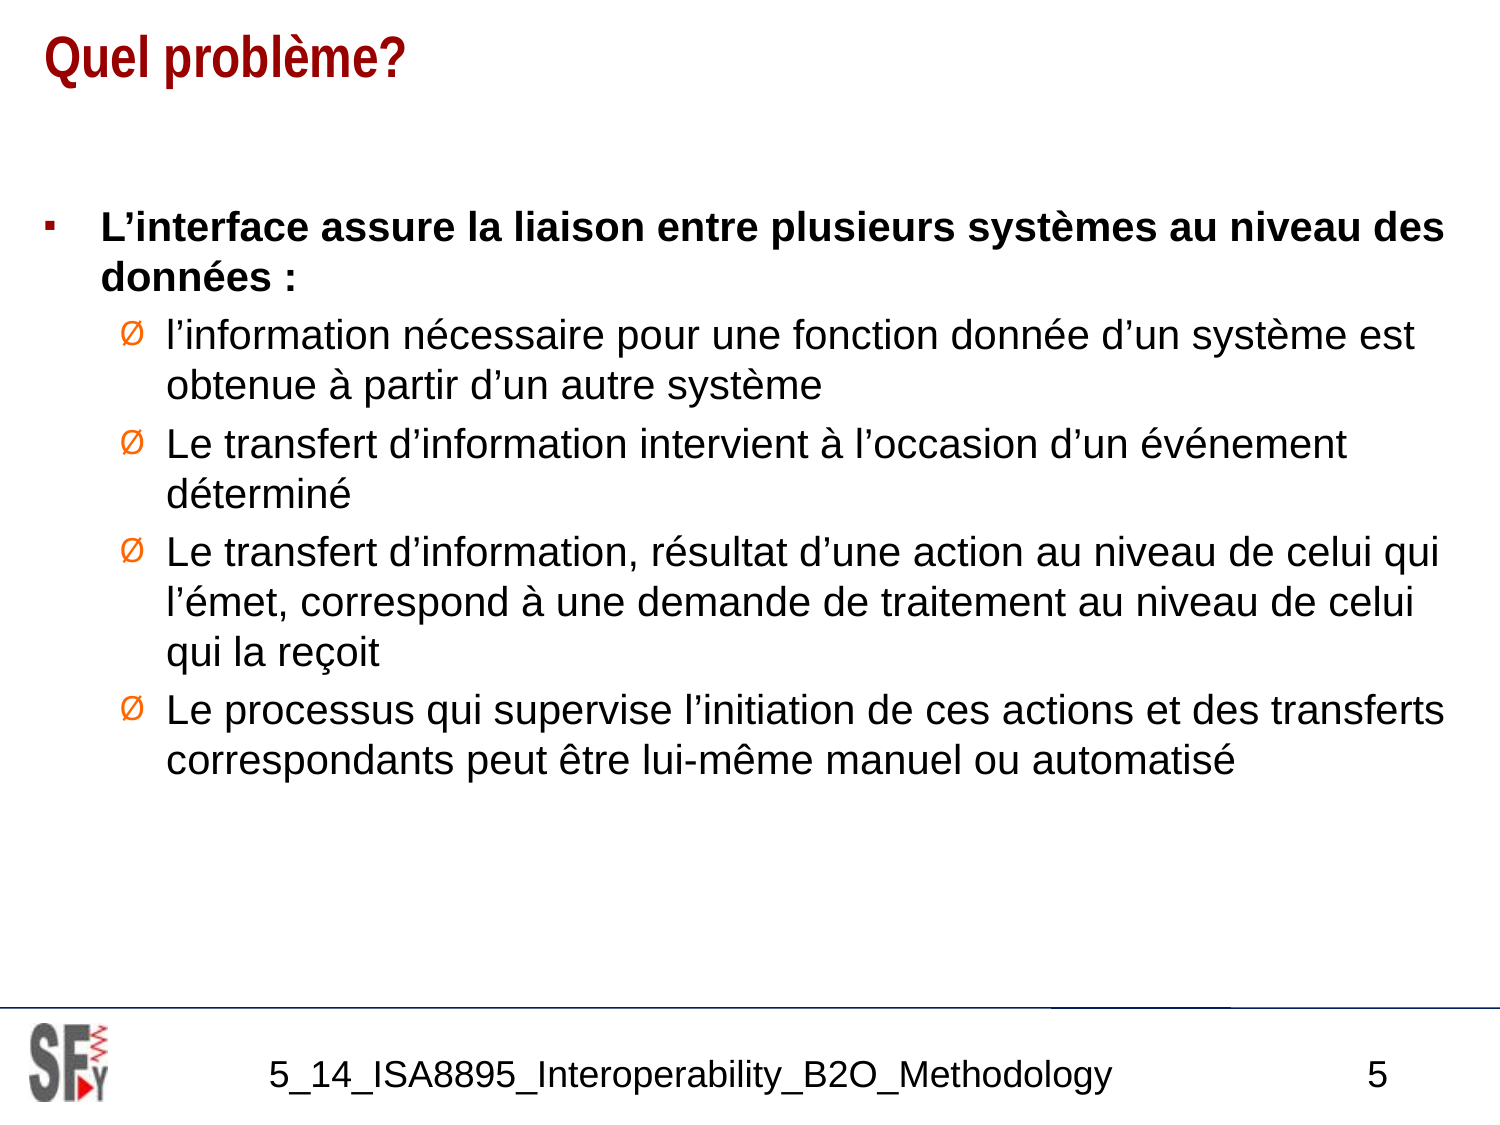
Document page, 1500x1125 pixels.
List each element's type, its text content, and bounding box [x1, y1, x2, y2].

picture [29, 1023, 108, 1102]
list L’interface assure la liaison entre plusieurs systèmes au niveau des données : l’information nécessaire pour une fonction donnée d’un système est obtenue à partir d’un autre système Le transfert d’information intervient à l’occasion d’un événement déterminé Le transfert d’information, résultat d’une action au niveau de celui qui l’émet, correspond à une demande de traitement au niveau de celui qui la reçoit Le processus qui supervise l’initiation de ces actions et des transferts correspondants peut être lui-même manuel ou automatisé [29, 184, 1471, 988]
footer 5_14_ISA8895_Interoperability_B2O_Methodology [253, 1034, 1336, 1103]
slide_number <numéro> [1352, 1034, 1490, 1103]
title Quel problème? [29, 12, 1471, 138]
